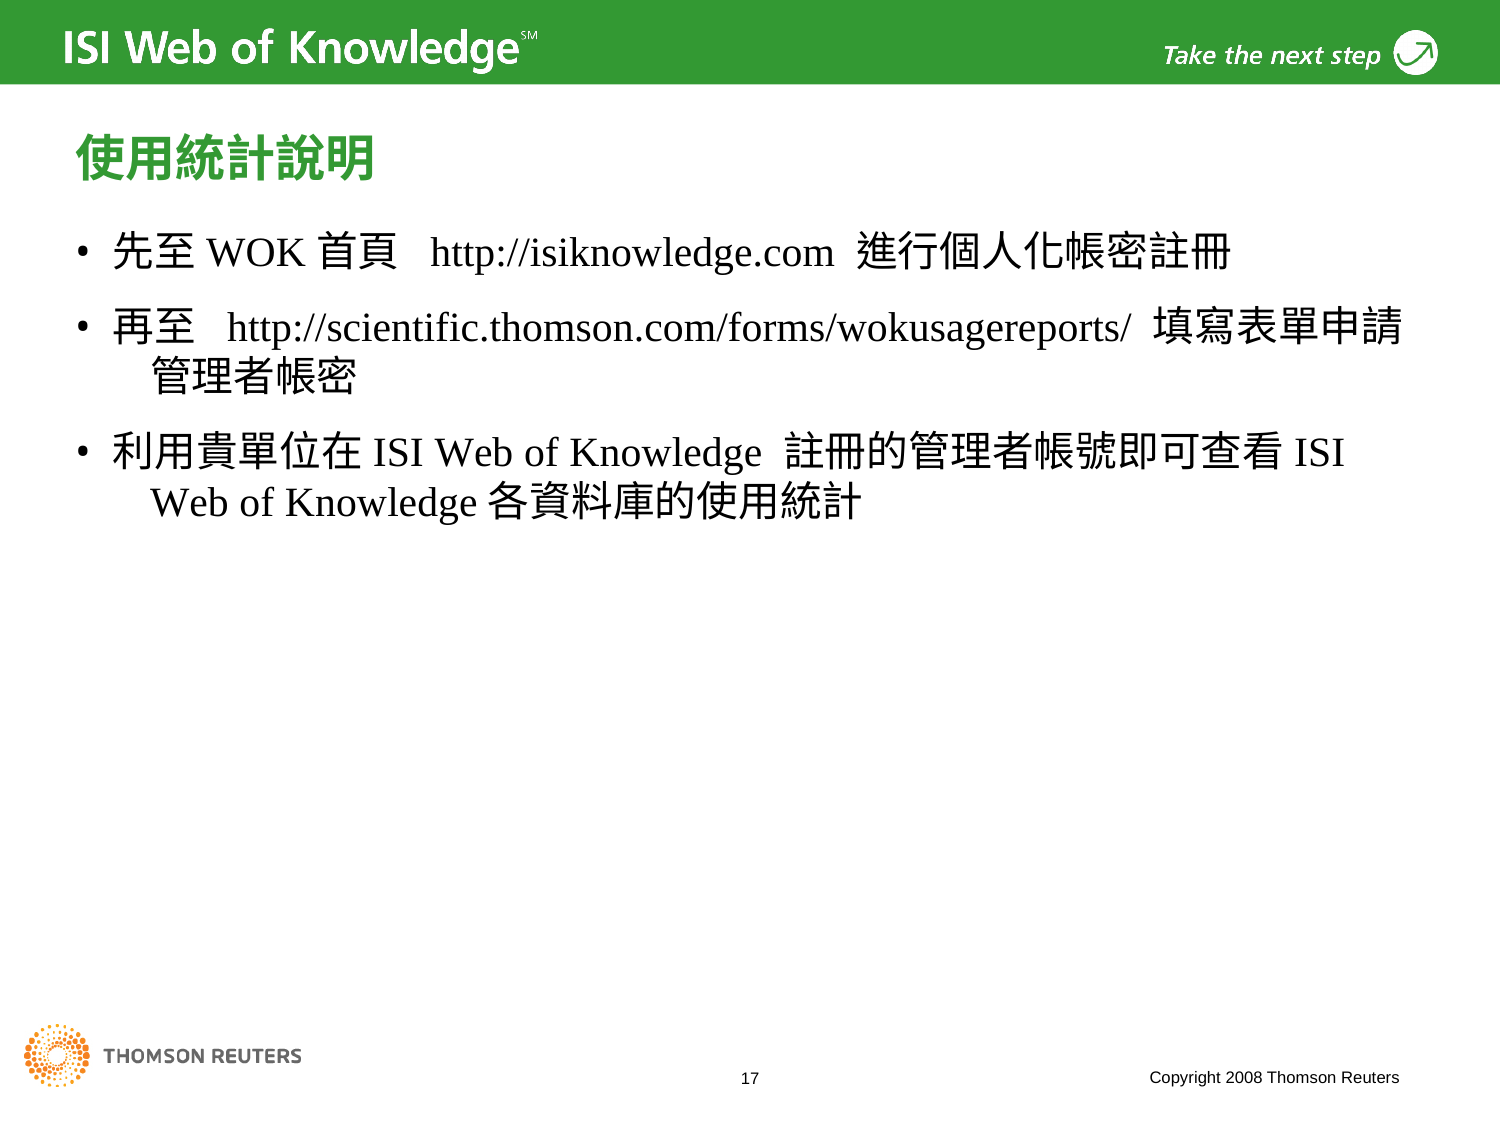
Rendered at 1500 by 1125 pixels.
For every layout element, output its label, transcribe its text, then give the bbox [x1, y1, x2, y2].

title 使用統計說明 [75, 111, 1426, 187]
list 先至WOK首頁 http://isiknowledge.com 進行個人化帳密註冊 再至 http://scientific.thomson.com/forms/wokusagereports/ 填寫表單申請管理者帳密 利用貴單位在ISI Web of Knowledge 註冊的管理者帳號即可查看ISI Web of Knowledge各資料庫的使用統計 [75, 224, 1426, 975]
